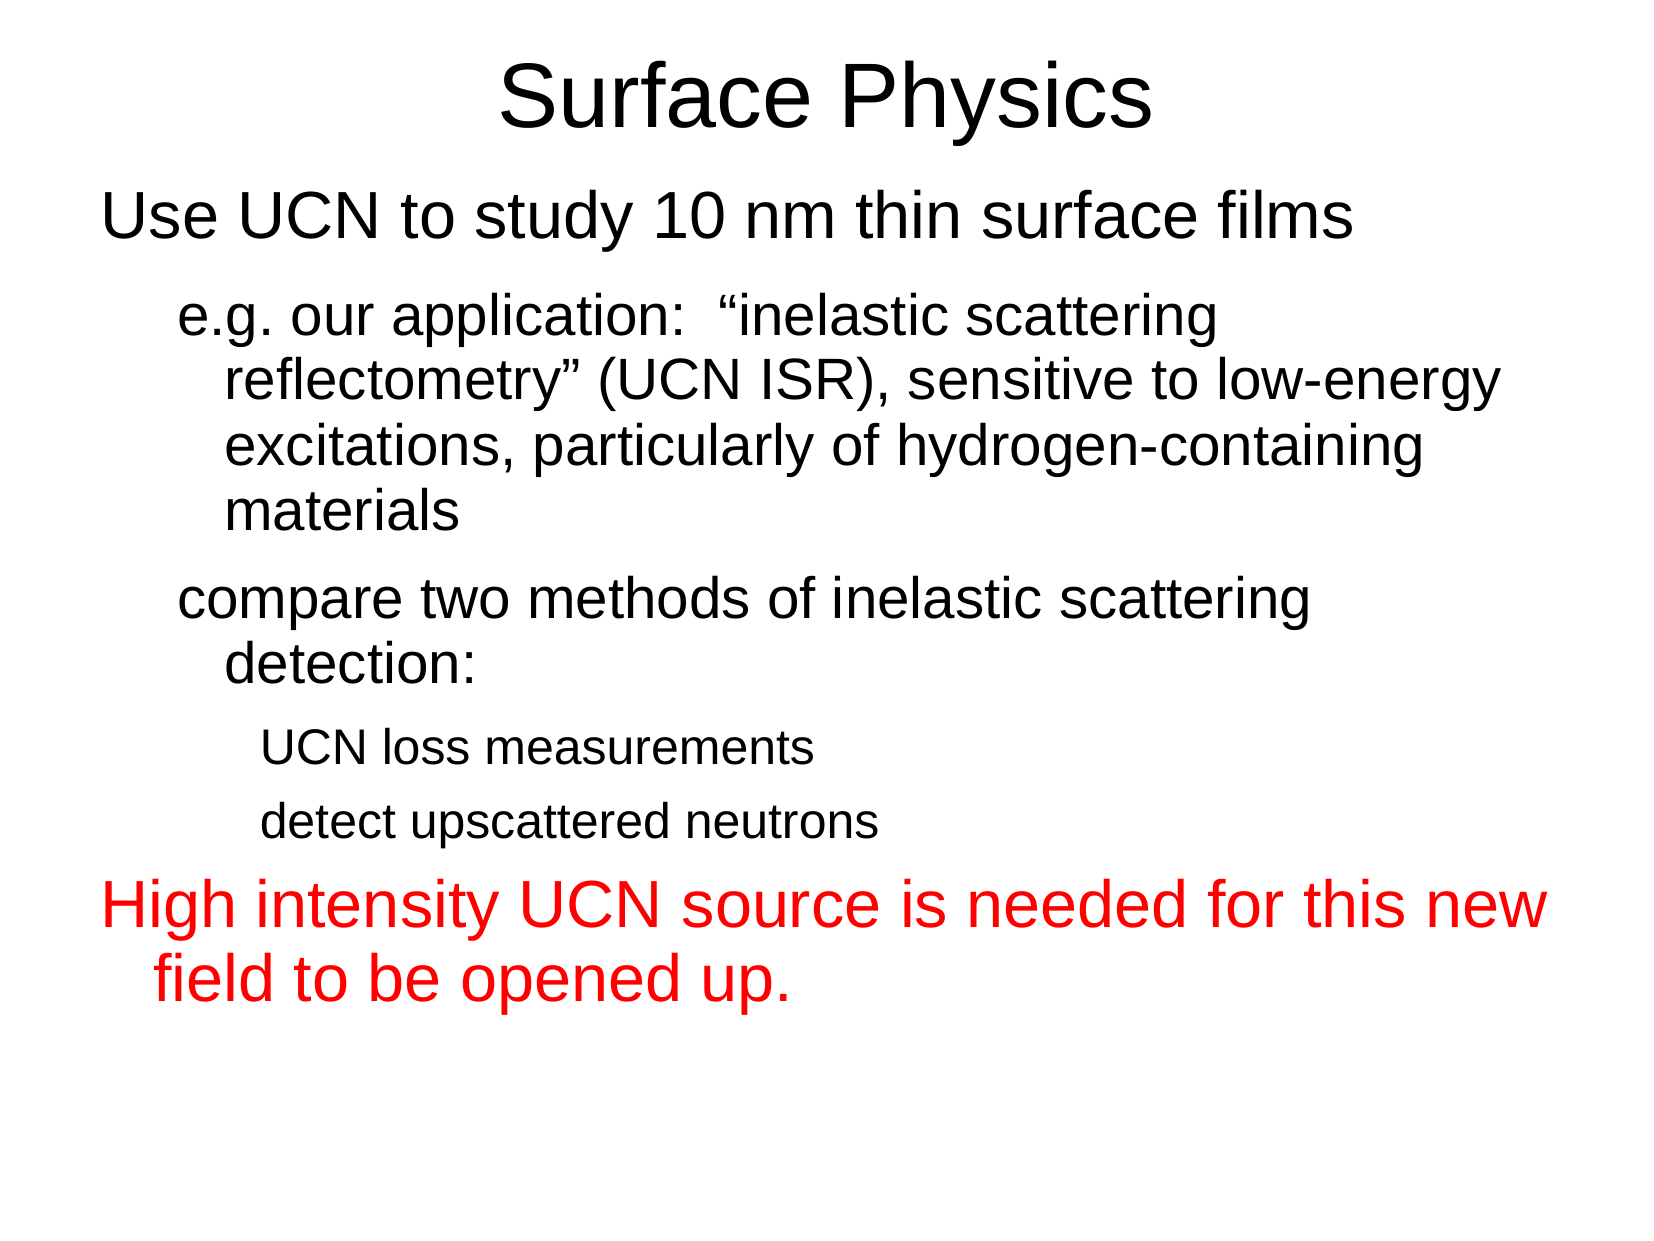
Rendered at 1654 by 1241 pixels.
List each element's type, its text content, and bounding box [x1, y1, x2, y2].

list Use UCN to study 10 nm thin surface films e.g. our application: “inelastic scattering reflectometry” (UCN ISR), sensitive to low-energy excitations, particularly of hydrogen-containing materials compare two methods of inelastic scattering detection: UCN loss measurements detect upscattered neutrons High intensity UCN source is needed for this new field to be opened up. [82, 177, 1571, 1099]
title Surface Physics [82, 0, 1571, 177]
